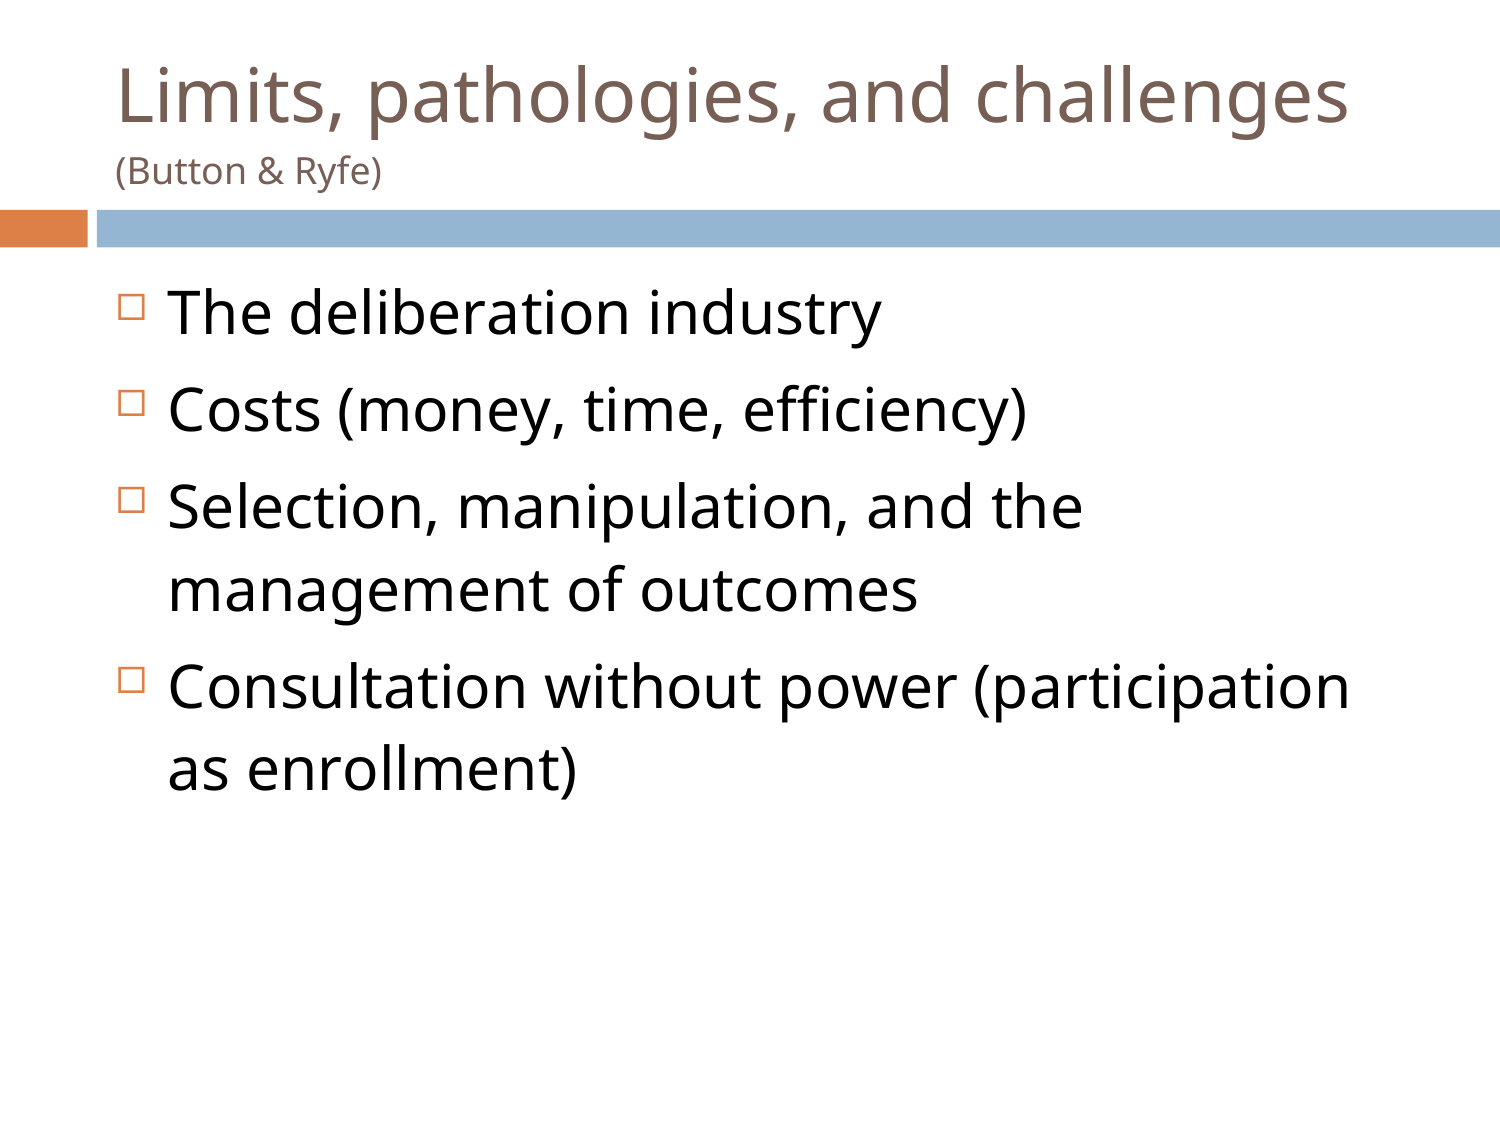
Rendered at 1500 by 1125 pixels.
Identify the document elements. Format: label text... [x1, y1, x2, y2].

title Limits, pathologies, and challenges (Button & Ryfe) [100, 37, 1438, 201]
list The deliberation industry Costs (money, time, efficiency) Selection, manipulation, and the management of outcomes Consultation without power (participation as enrollment) [100, 262, 1438, 1001]
